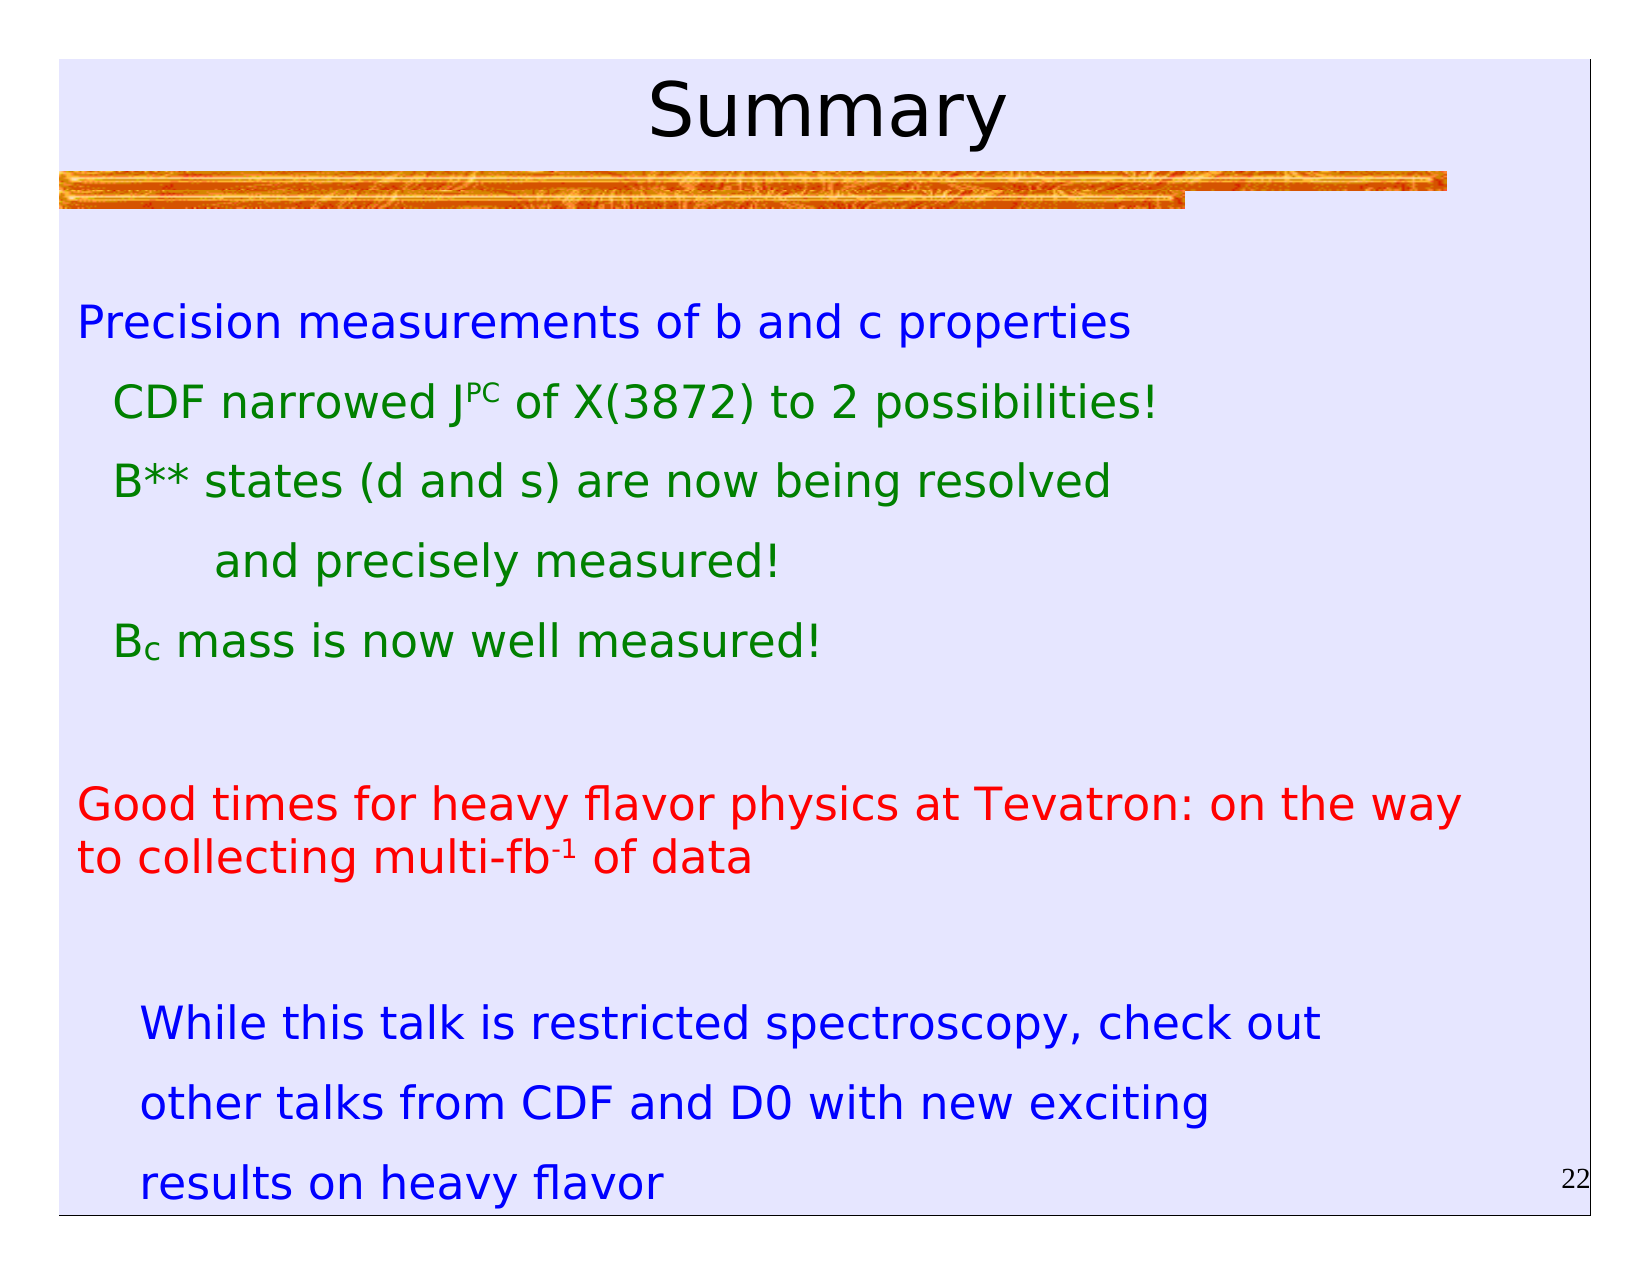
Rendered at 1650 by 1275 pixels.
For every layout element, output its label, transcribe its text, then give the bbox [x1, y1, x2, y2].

text_box Good times for heavy flavor physics at Tevatron: on the way to collecting multi-fb-1 of data [59, 767, 1456, 897]
text_box Summary [632, 59, 1018, 162]
picture [59, 171, 1447, 209]
text_box While this talk is restricted spectroscopy, check out other talks from CDF and D0 with new exciting results on heavy flavor [121, 959, 1348, 1194]
text_box Precision measurements of b and c properties CDF narrowed JPC of X(3872) to 2 possibilities! B** states (d and s) are now being resolved and precisely measured! Bc mass is now well measured! [59, 285, 1195, 697]
